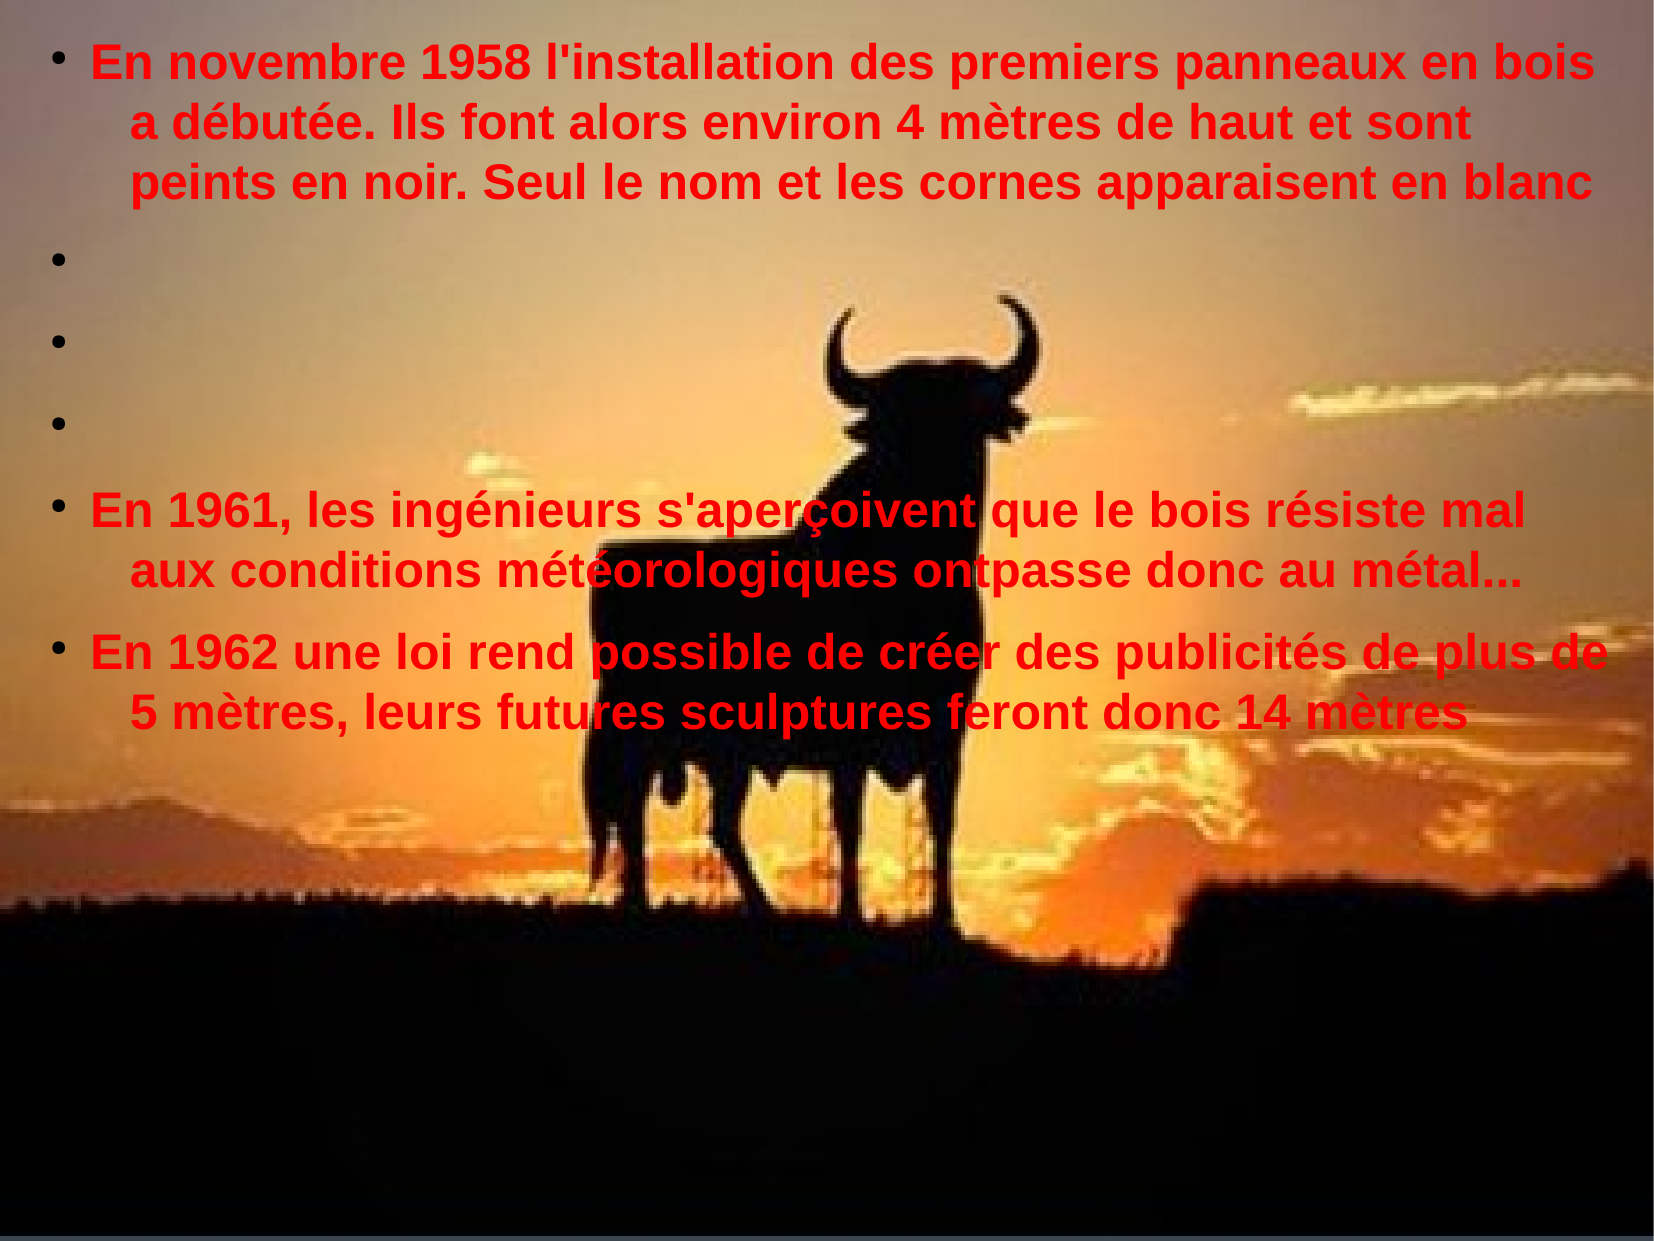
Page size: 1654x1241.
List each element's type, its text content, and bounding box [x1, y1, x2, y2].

list En novembre 1958 l'installation des premiers panneaux en bois a débutée. Ils font alors environ 4 mètres de haut et sont peints en noir. Seul le nom et les cornes apparaisent en blanc En 1961, les ingénieurs s'aperçoivent que le bois résiste mal aux conditions météorologiques ontpasse donc au métal... En 1962 une loi rend possible de créer des publicités de plus de 5 mètres, leurs futures sculptures feront donc 14 mètres [23, 29, 1619, 833]
